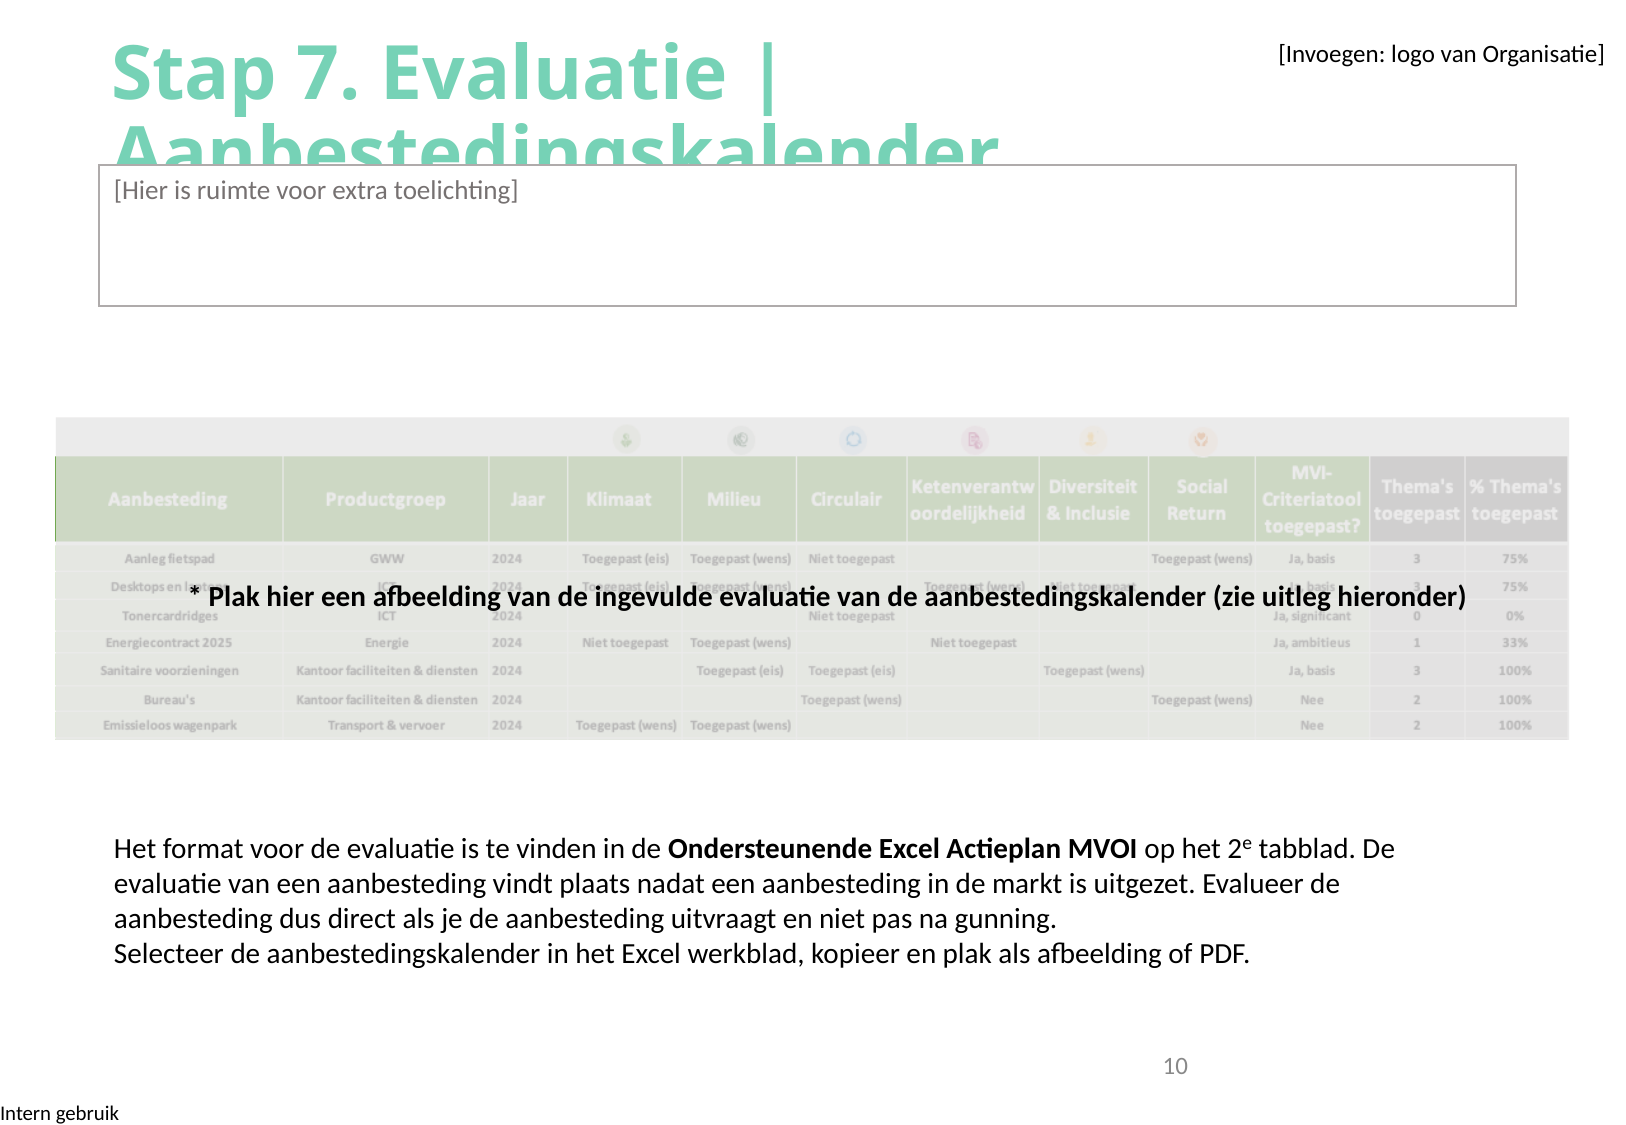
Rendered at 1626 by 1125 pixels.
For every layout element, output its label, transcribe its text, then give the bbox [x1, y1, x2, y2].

text_box [Hier is ruimte voor extra toelichting] [99, 165, 1516, 306]
text_box [Invoegen: logo van Organisatie] [1259, 0, 1625, 106]
text_box [56, 621, 1569, 740]
text_box Het format voor de evaluatie is te vinden in de Ondersteunende Excel Actieplan MVOI op het 2e tabblad. De evaluatie van een aanbesteding vindt plaats nadat een aanbesteding in de markt is uitgezet. Evalueer de aanbesteding dus direct als je de aanbesteding uitvraagt en niet pas na gunning. Selecteer de aanbestedingskalender in het Excel werkblad, kopieer en plak als afbeelding of PDF. [99, 822, 1516, 963]
text_box 10 [1147, 1034, 1514, 1095]
text_box [56, 417, 1569, 570]
text_box Stap 7. Evaluatie | Aanbestedingskalender [98, 28, 1613, 179]
text_box * Plak hier een afbeelding van de ingevulde evaluatie van de aanbestedingskalender (zie uitleg hieronder) [15, 570, 1625, 621]
